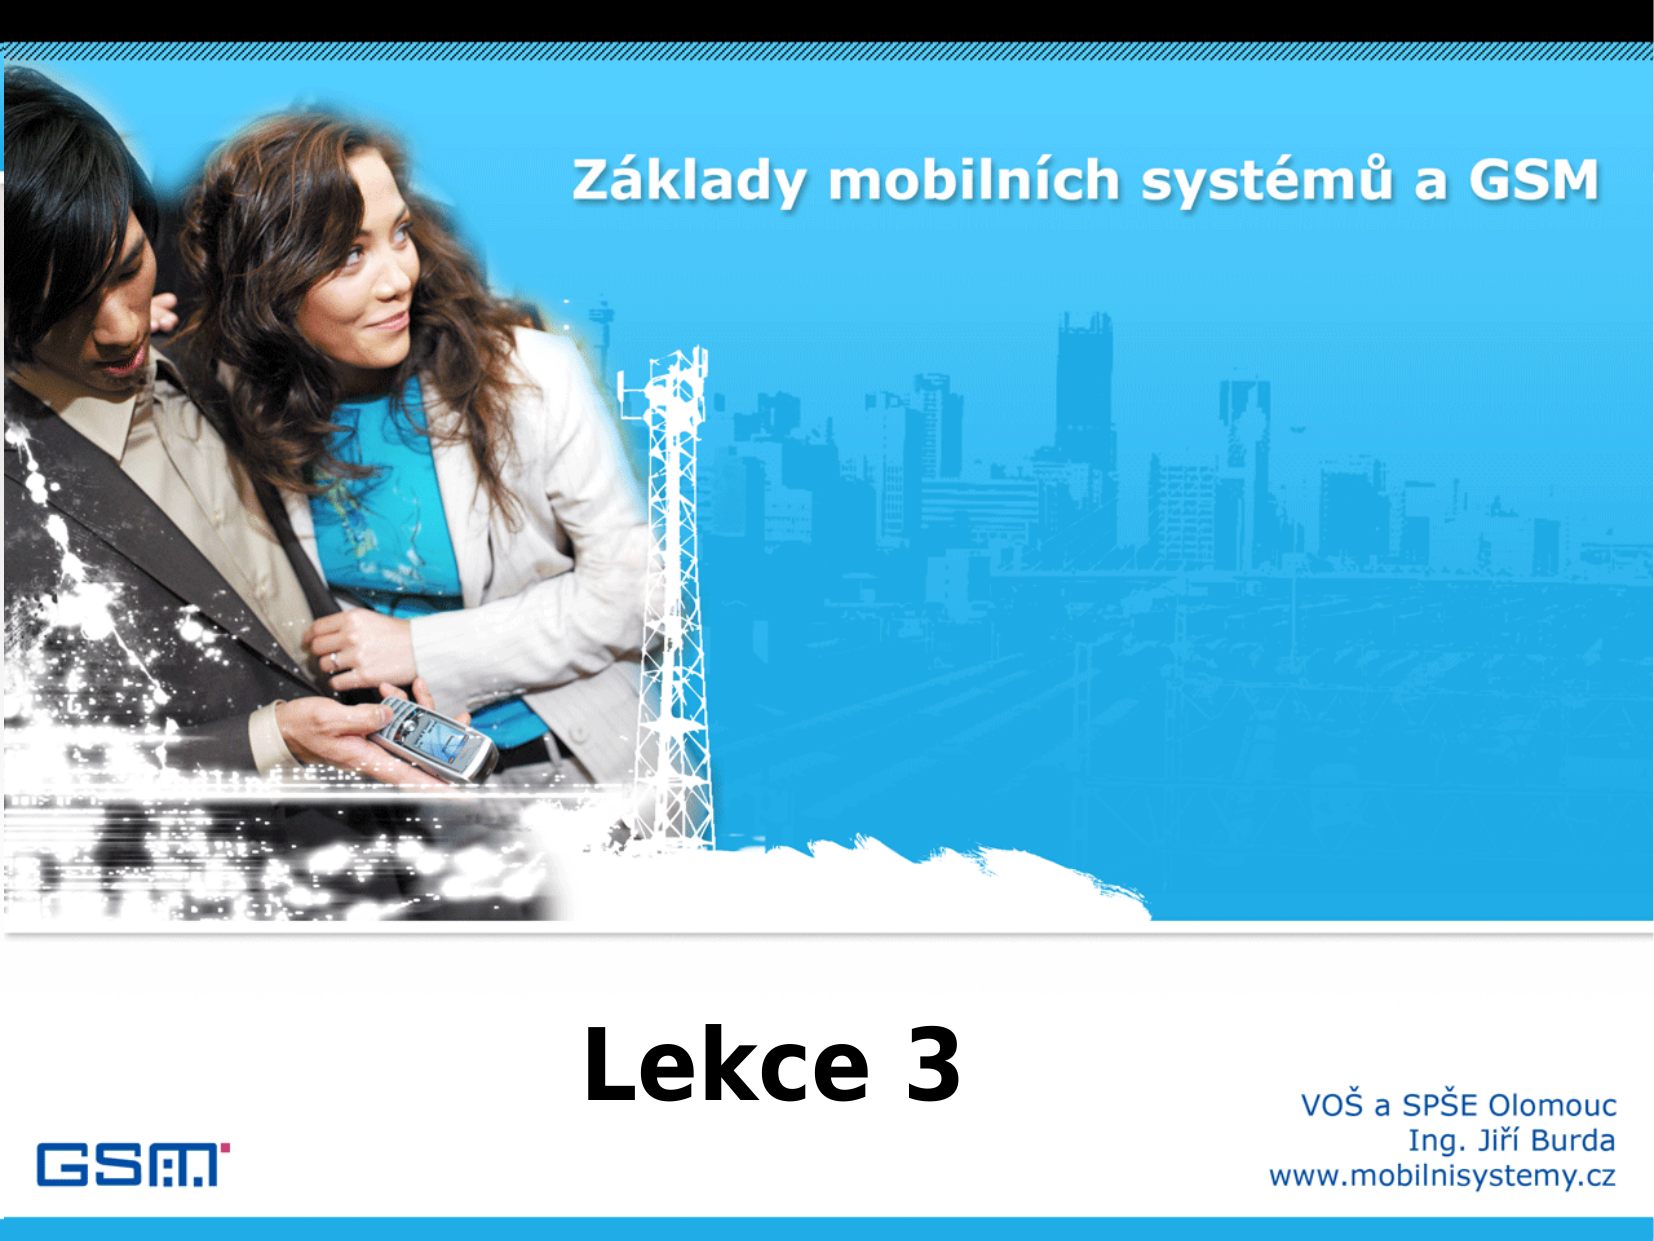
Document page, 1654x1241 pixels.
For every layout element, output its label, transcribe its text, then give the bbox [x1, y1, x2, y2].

text_box Lekce 3 [565, 1000, 982, 1132]
picture [0, 0, 1654, 1241]
